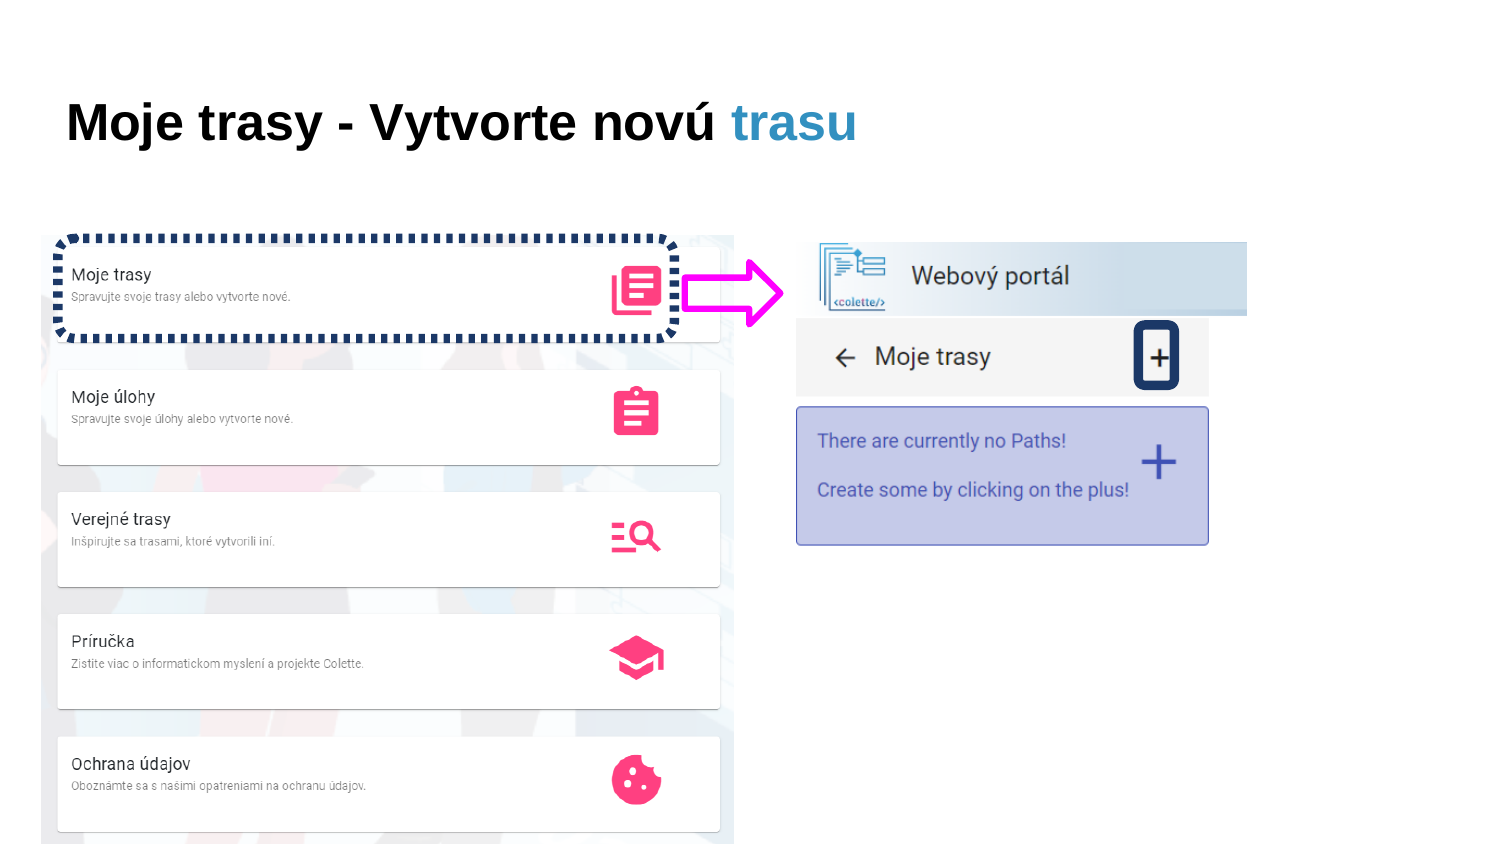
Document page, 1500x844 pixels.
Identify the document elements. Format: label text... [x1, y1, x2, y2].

picture [41, 235, 734, 844]
title Moje trasy - Vytvorte novú trasu [51, 72, 1449, 167]
picture [688, 281, 734, 305]
picture [796, 242, 1247, 587]
